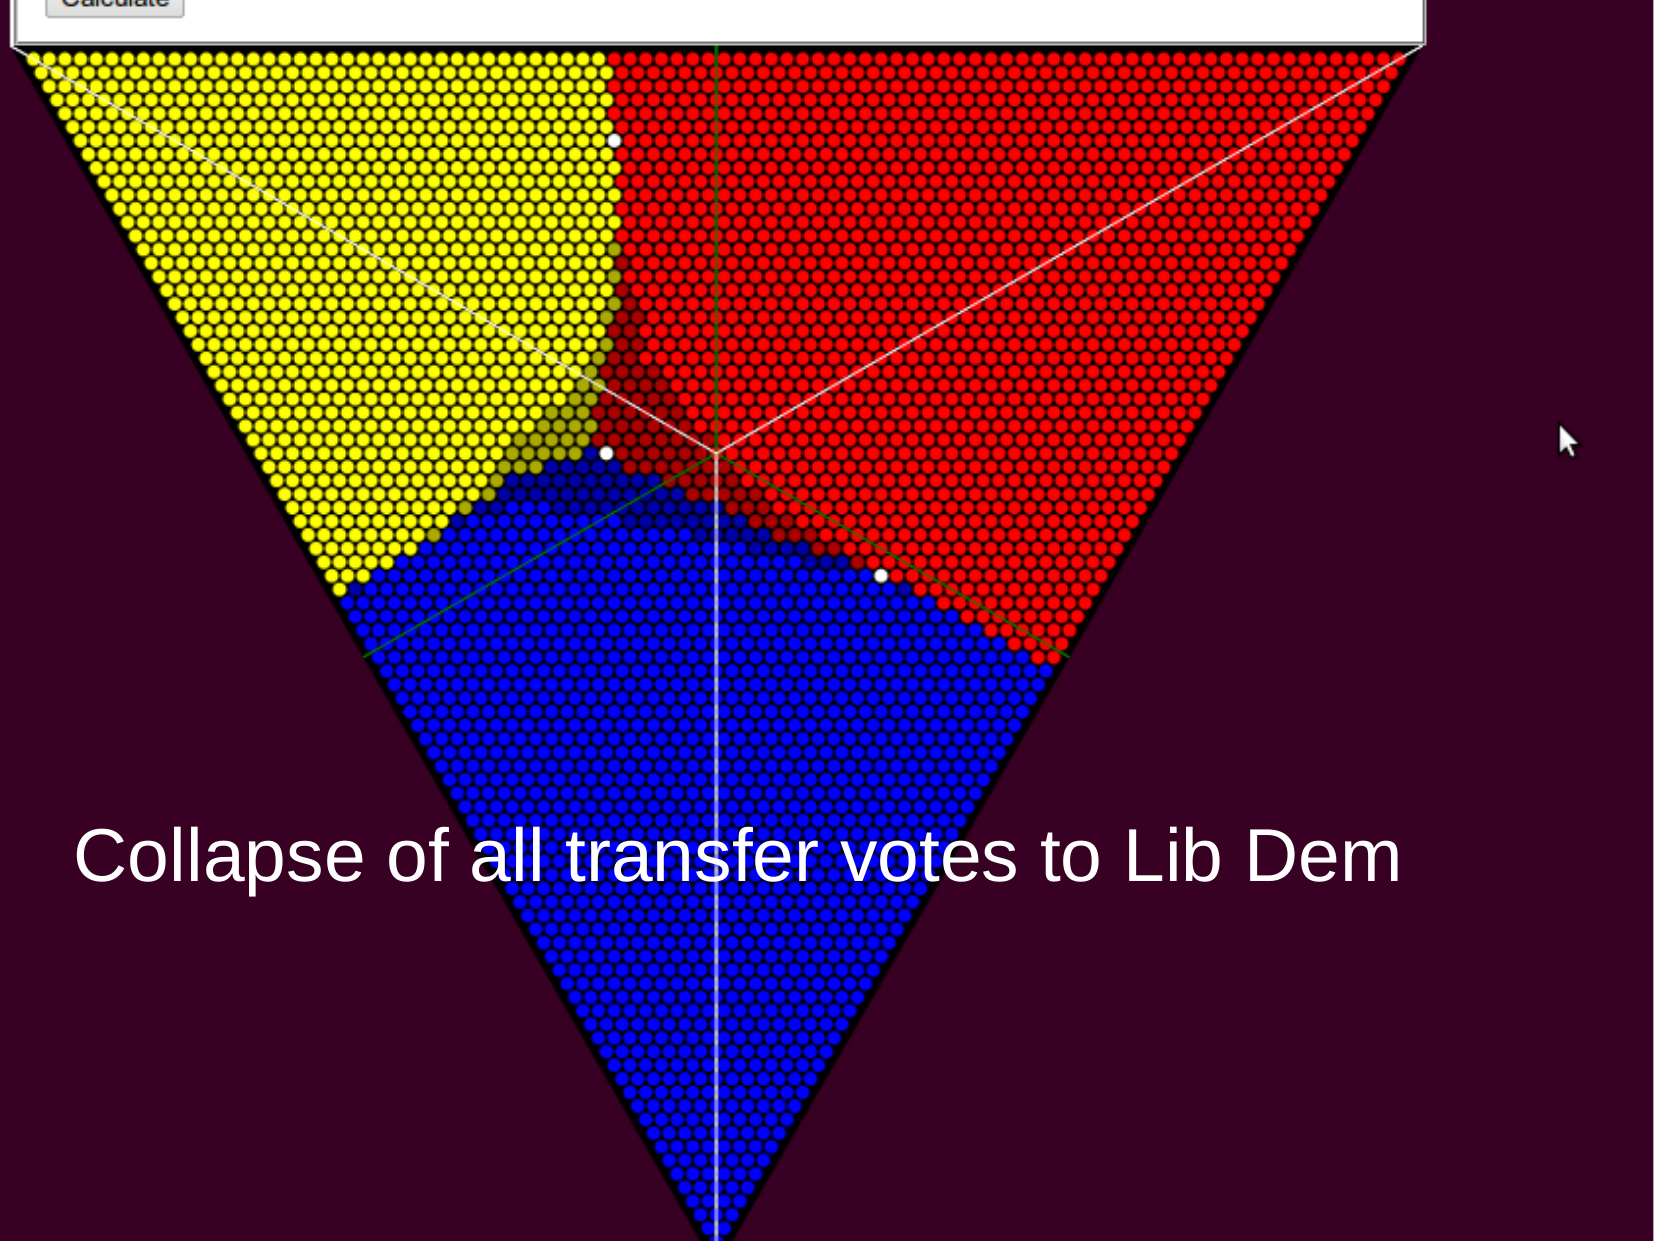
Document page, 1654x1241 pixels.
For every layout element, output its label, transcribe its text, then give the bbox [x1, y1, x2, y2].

text_box Collapse of all transfer votes to Lib Dem [59, 805, 1565, 1034]
picture [0, 0, 1654, 1241]
